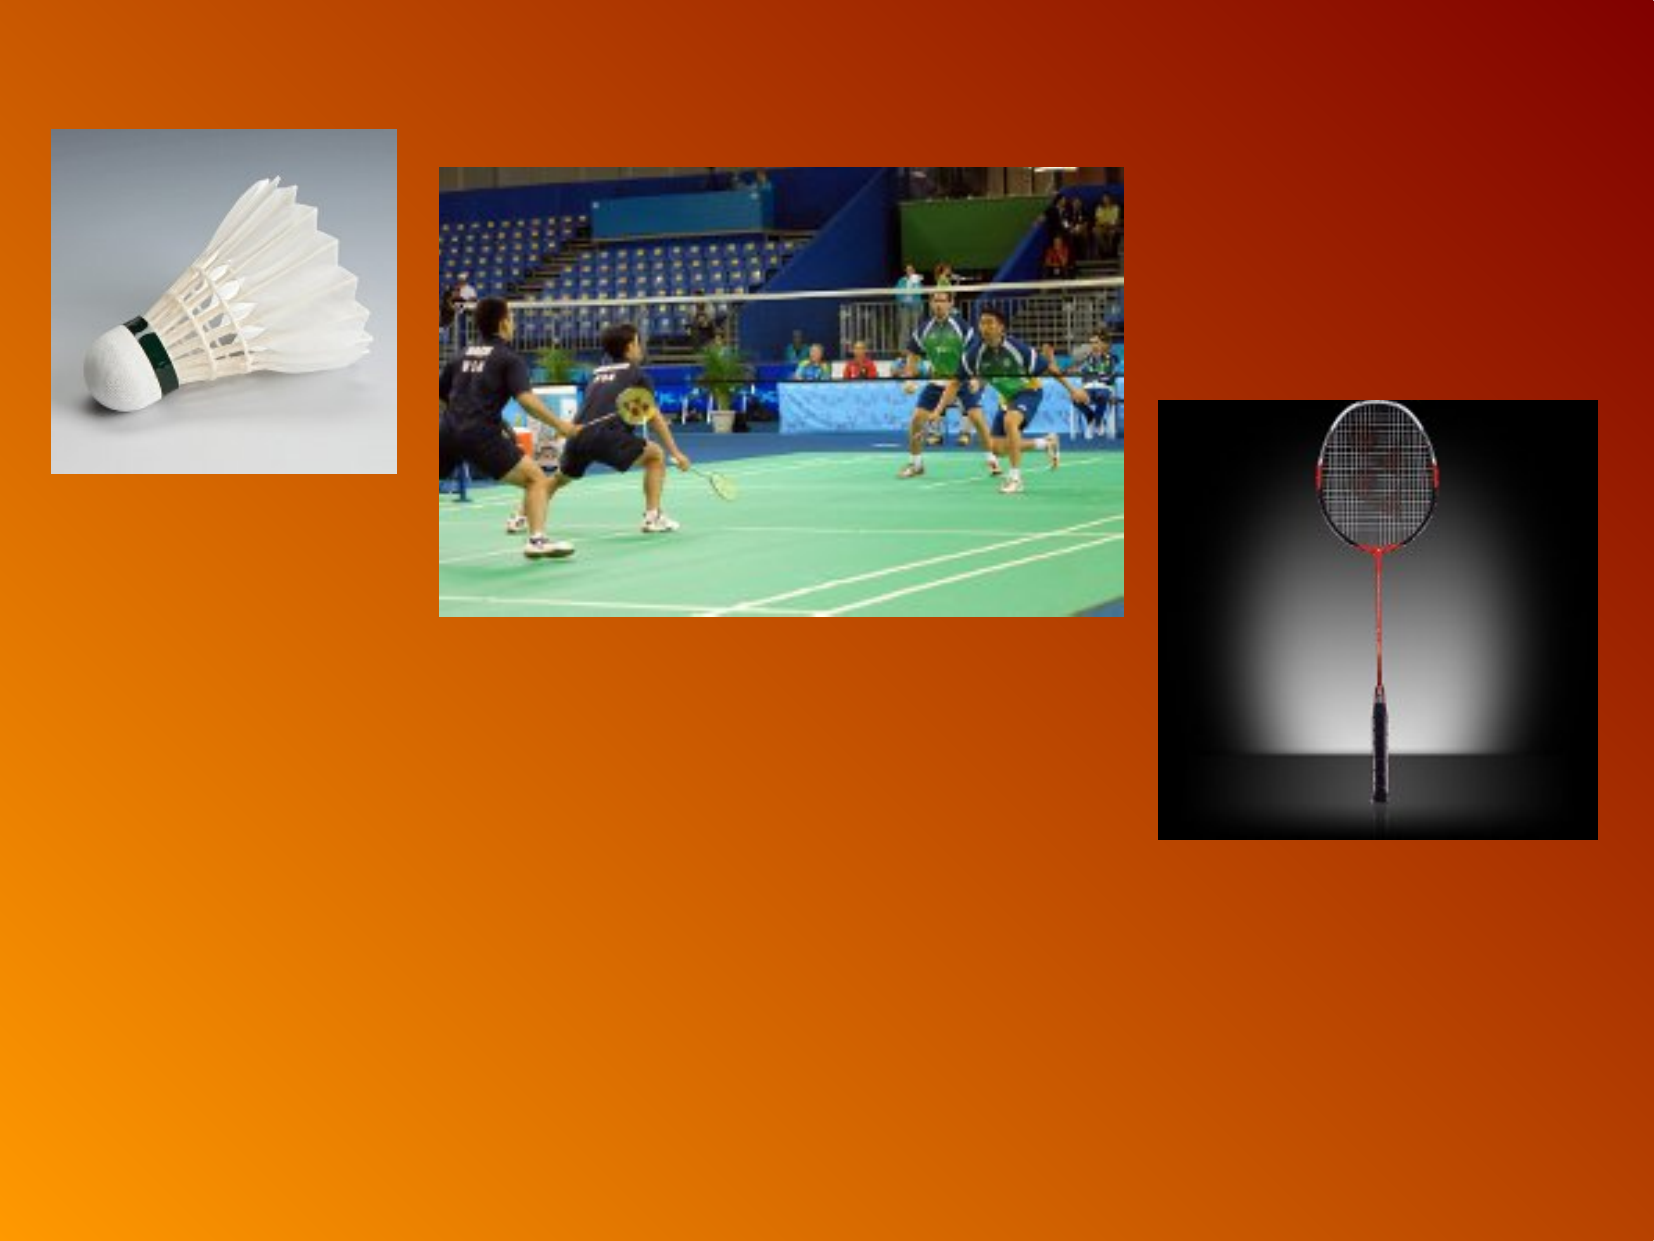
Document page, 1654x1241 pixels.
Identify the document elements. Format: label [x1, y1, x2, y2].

picture [1158, 400, 1598, 840]
picture [439, 167, 1124, 617]
picture [51, 129, 397, 474]
